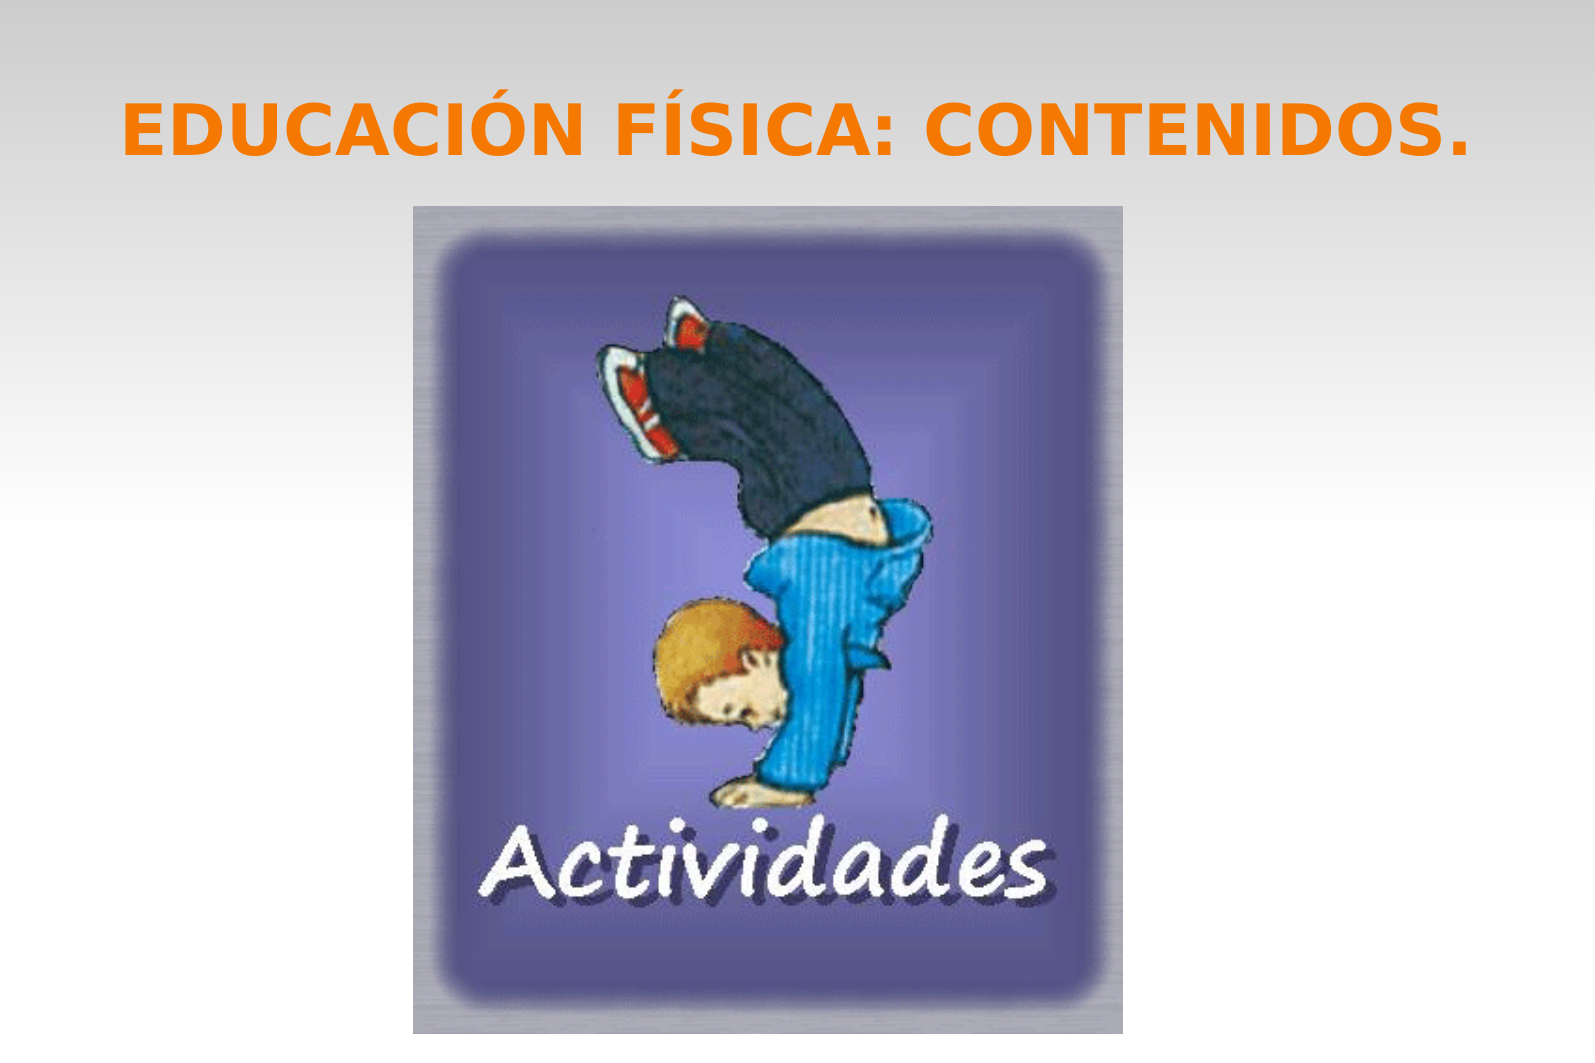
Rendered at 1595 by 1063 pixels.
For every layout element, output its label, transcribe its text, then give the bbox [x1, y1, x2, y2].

title EDUCACIÓN FÍSICA: CONTENIDOS. [79, 42, 1515, 220]
picture [413, 206, 1123, 1034]
